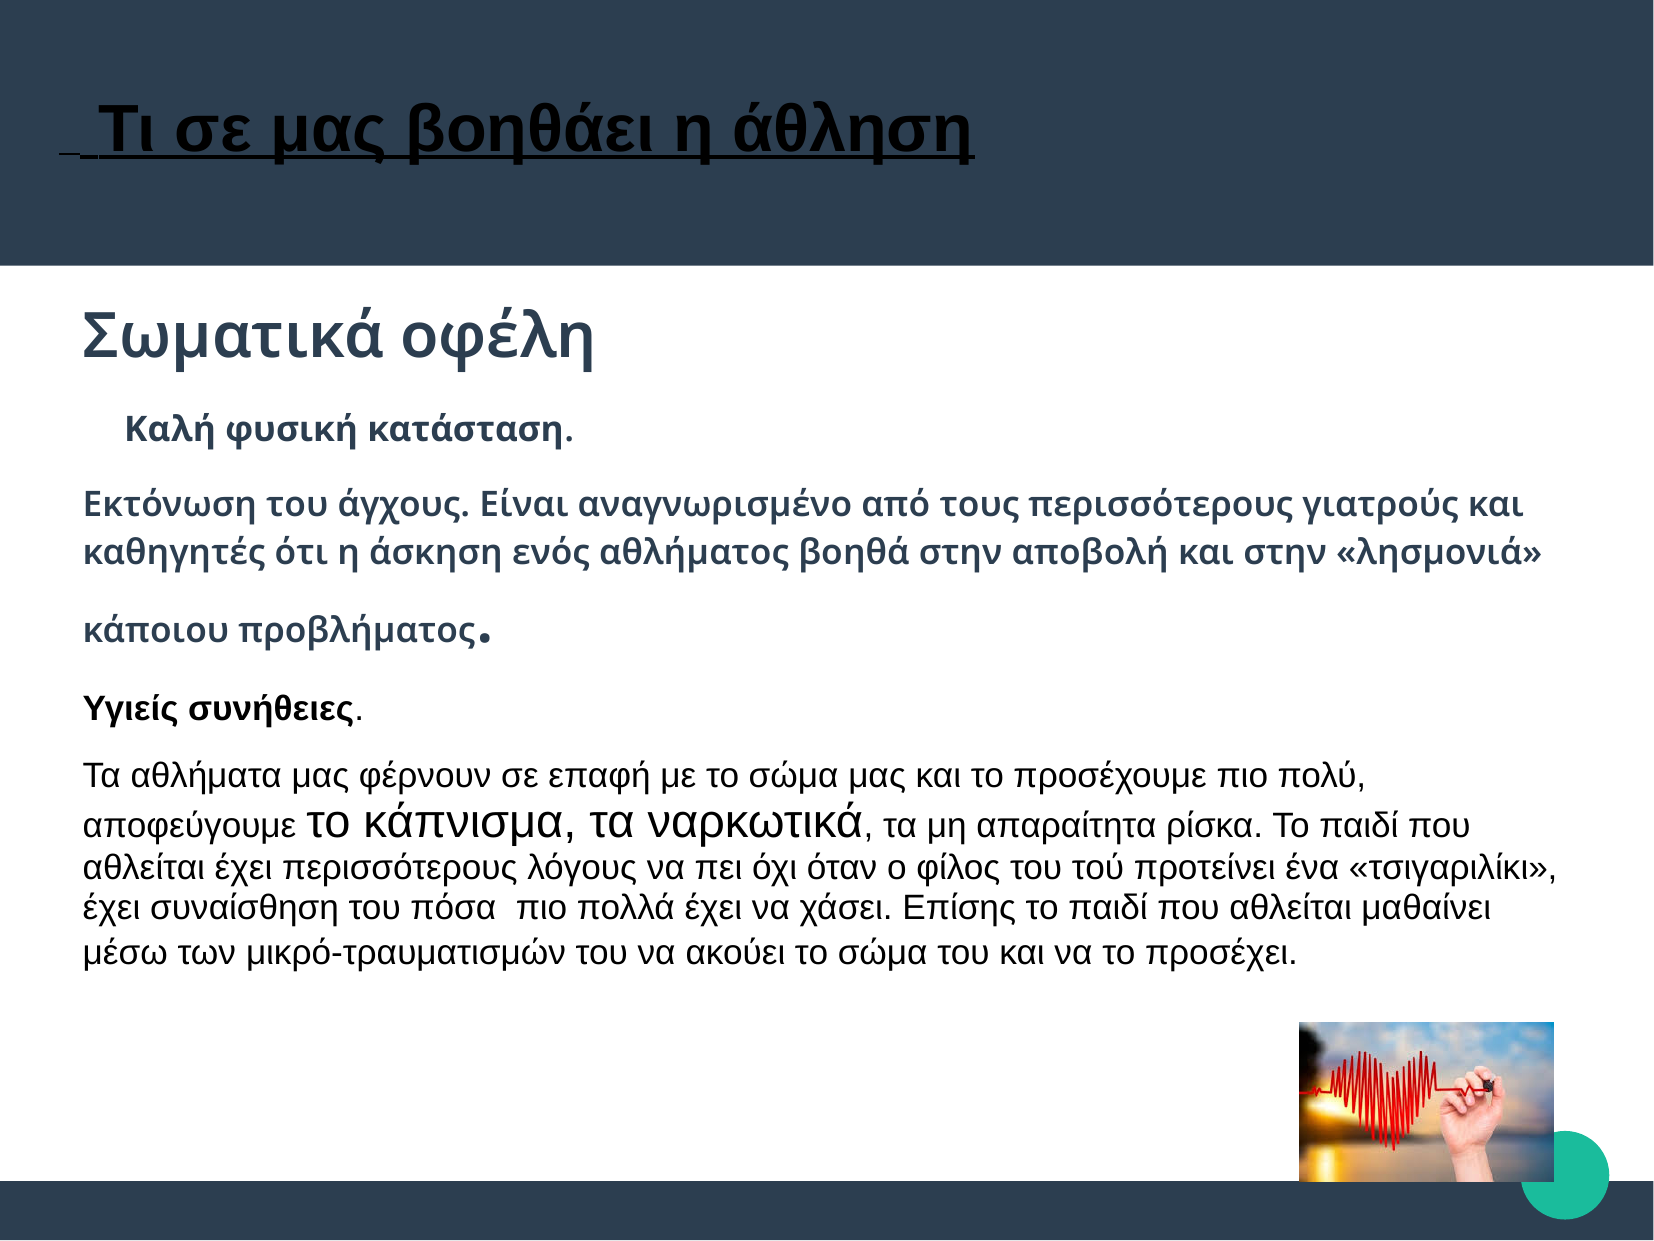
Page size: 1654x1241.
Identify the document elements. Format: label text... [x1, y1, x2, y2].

list Σωματικά οφέλη Καλή φυσική κατάσταση. Εκτόνωση του άγχους. Είναι αναγνωρισμένο από τους περισσότερους γιατρούς και καθηγητές ότι η άσκηση ενός αθλήματος βοηθά στην αποβολή και στην «λησμονιά» κάποιου προβλήματος. Υγιείς συνήθειες. Τα αθλήματα μας φέρνουν σε επαφή με το σώμα μας και το προσέχουμε πιο πολύ, αποφεύγουμε το κάπνισμα, τα ναρκωτικά, τα μη απαραίτητα ρίσκα. Το παιδί που αθλείται έχει περισσότερους λόγους να πει όχι όταν ο φίλος του τού προτείνει ένα «τσιγαριλίκι», έχει συναίσθηση του πόσα πιο πολλά έχει να χάσει. Επίσης το παιδί που αθλείται μαθαίνει μέσω των μικρό-τραυματισμών του να ακούει το σώμα του και να το προσέχει. [82, 290, 1571, 1010]
picture [1299, 1022, 1554, 1182]
title Τι σε μας βοηθάει η άθληση [59, 49, 1595, 207]
